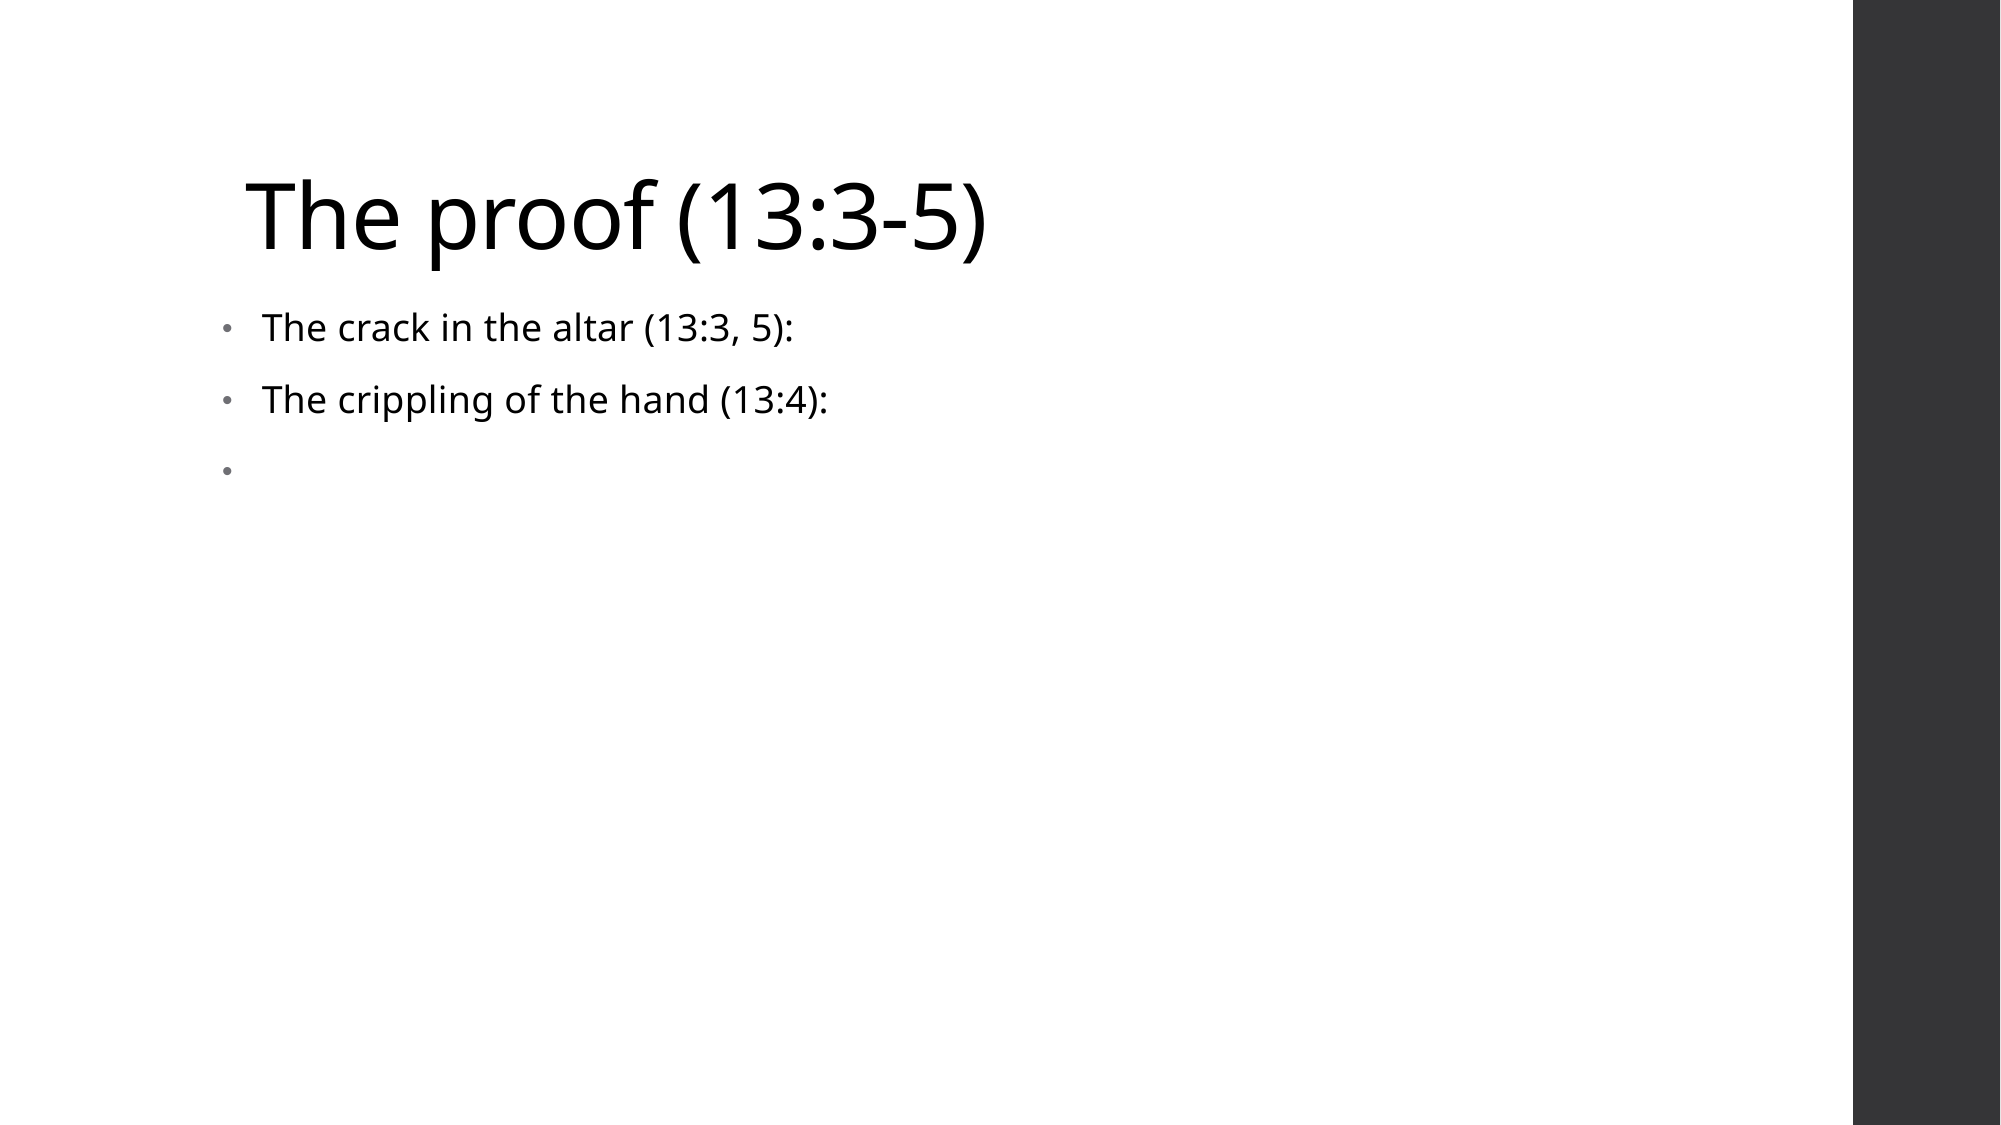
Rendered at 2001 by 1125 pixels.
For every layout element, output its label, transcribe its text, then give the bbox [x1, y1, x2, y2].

list The crack in the altar (13:3, 5): The crippling of the hand (13:4): [206, 299, 1617, 1014]
title The proof (13:3-5) [206, 60, 1797, 278]
